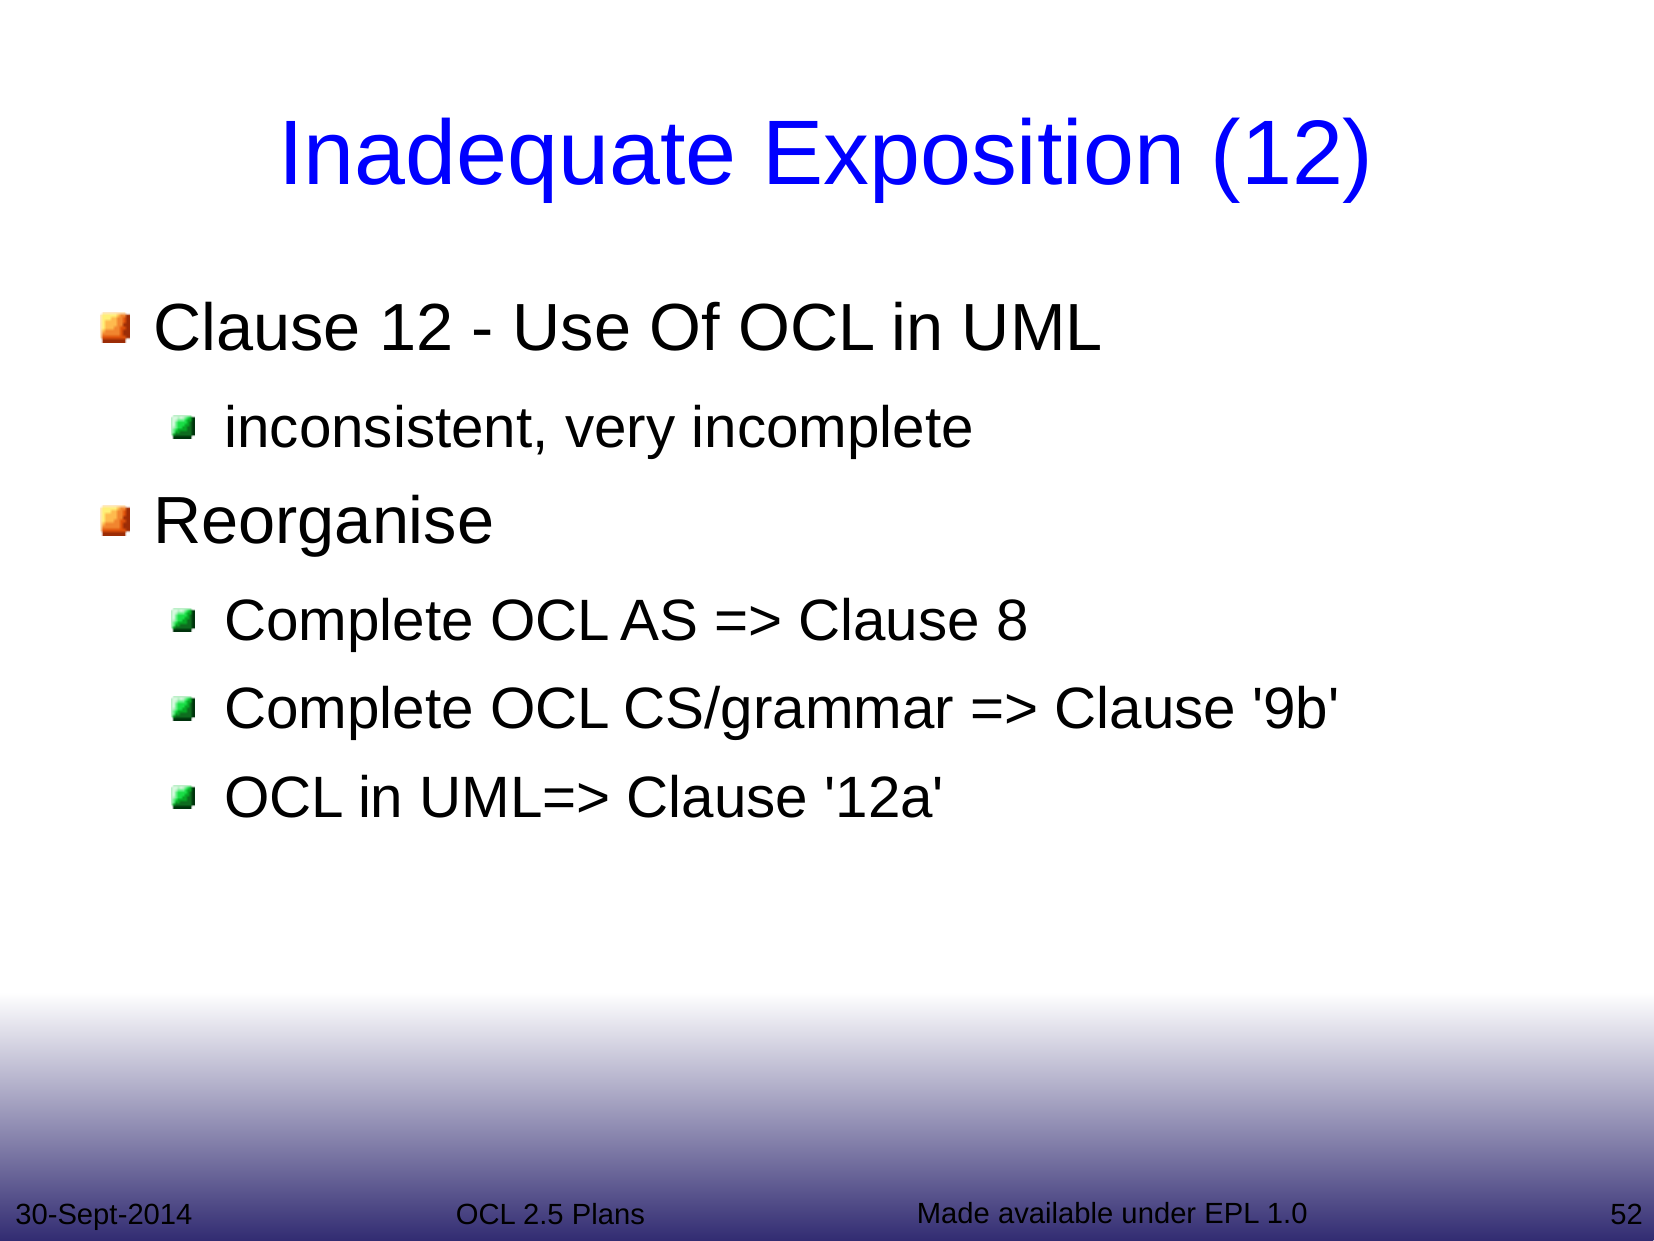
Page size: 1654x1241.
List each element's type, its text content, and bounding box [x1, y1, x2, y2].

list Clause 12 - Use Of OCL in UML inconsistent, very incomplete Reorganise Complete OCL AS => Clause 8 Complete OCL CS/grammar => Clause '9b' OCL in UML=> Clause '12a' [82, 290, 1571, 1109]
title Inadequate Exposition (12) [82, 49, 1571, 257]
